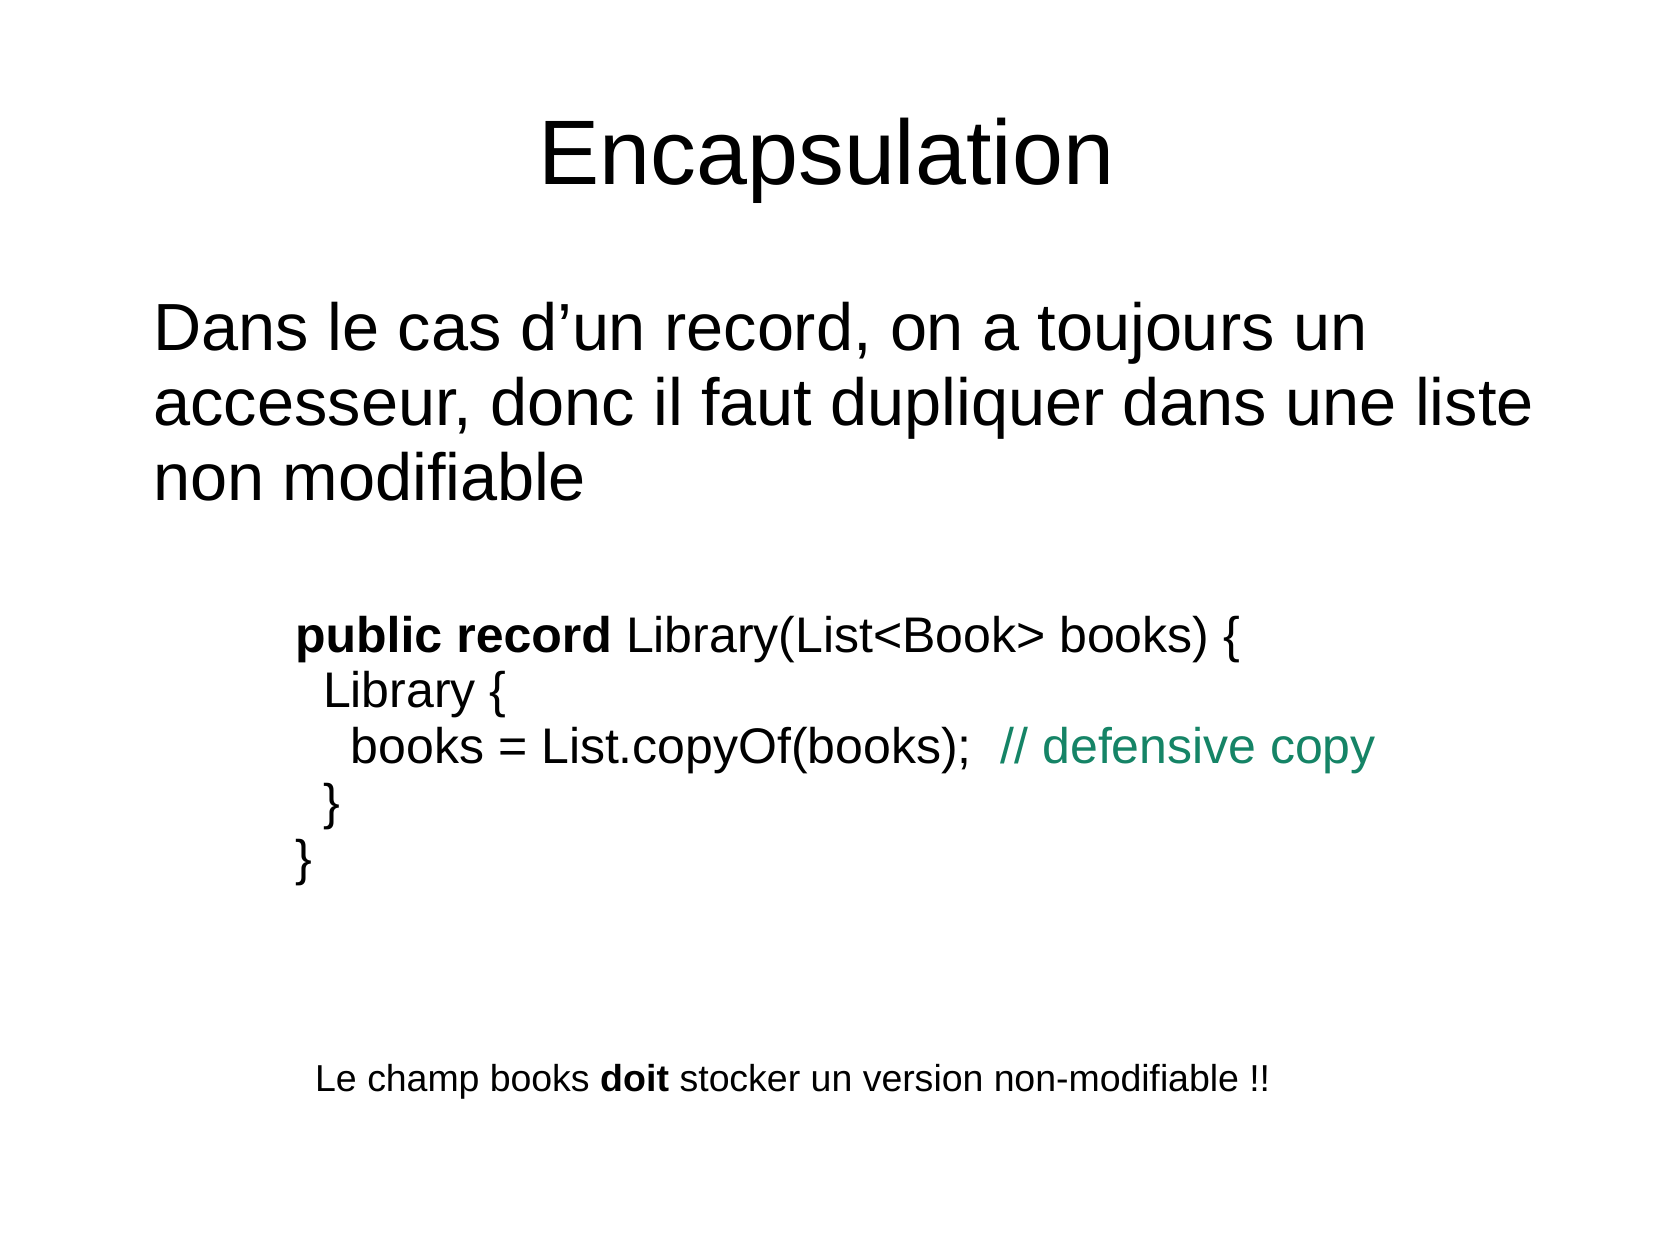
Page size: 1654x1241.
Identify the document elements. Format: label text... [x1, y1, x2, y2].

list Dans le cas d’un record, on a toujours un accesseur, donc il faut dupliquer dans une liste non modifiable public record Library(List<Book> books) { Library { books = List.copyOf(books); // defensive copy } } [82, 290, 1571, 1010]
text_box Le champ books doit stocker un version non-modifiable !! [300, 1050, 1298, 1107]
title Encapsulation [82, 49, 1571, 257]
